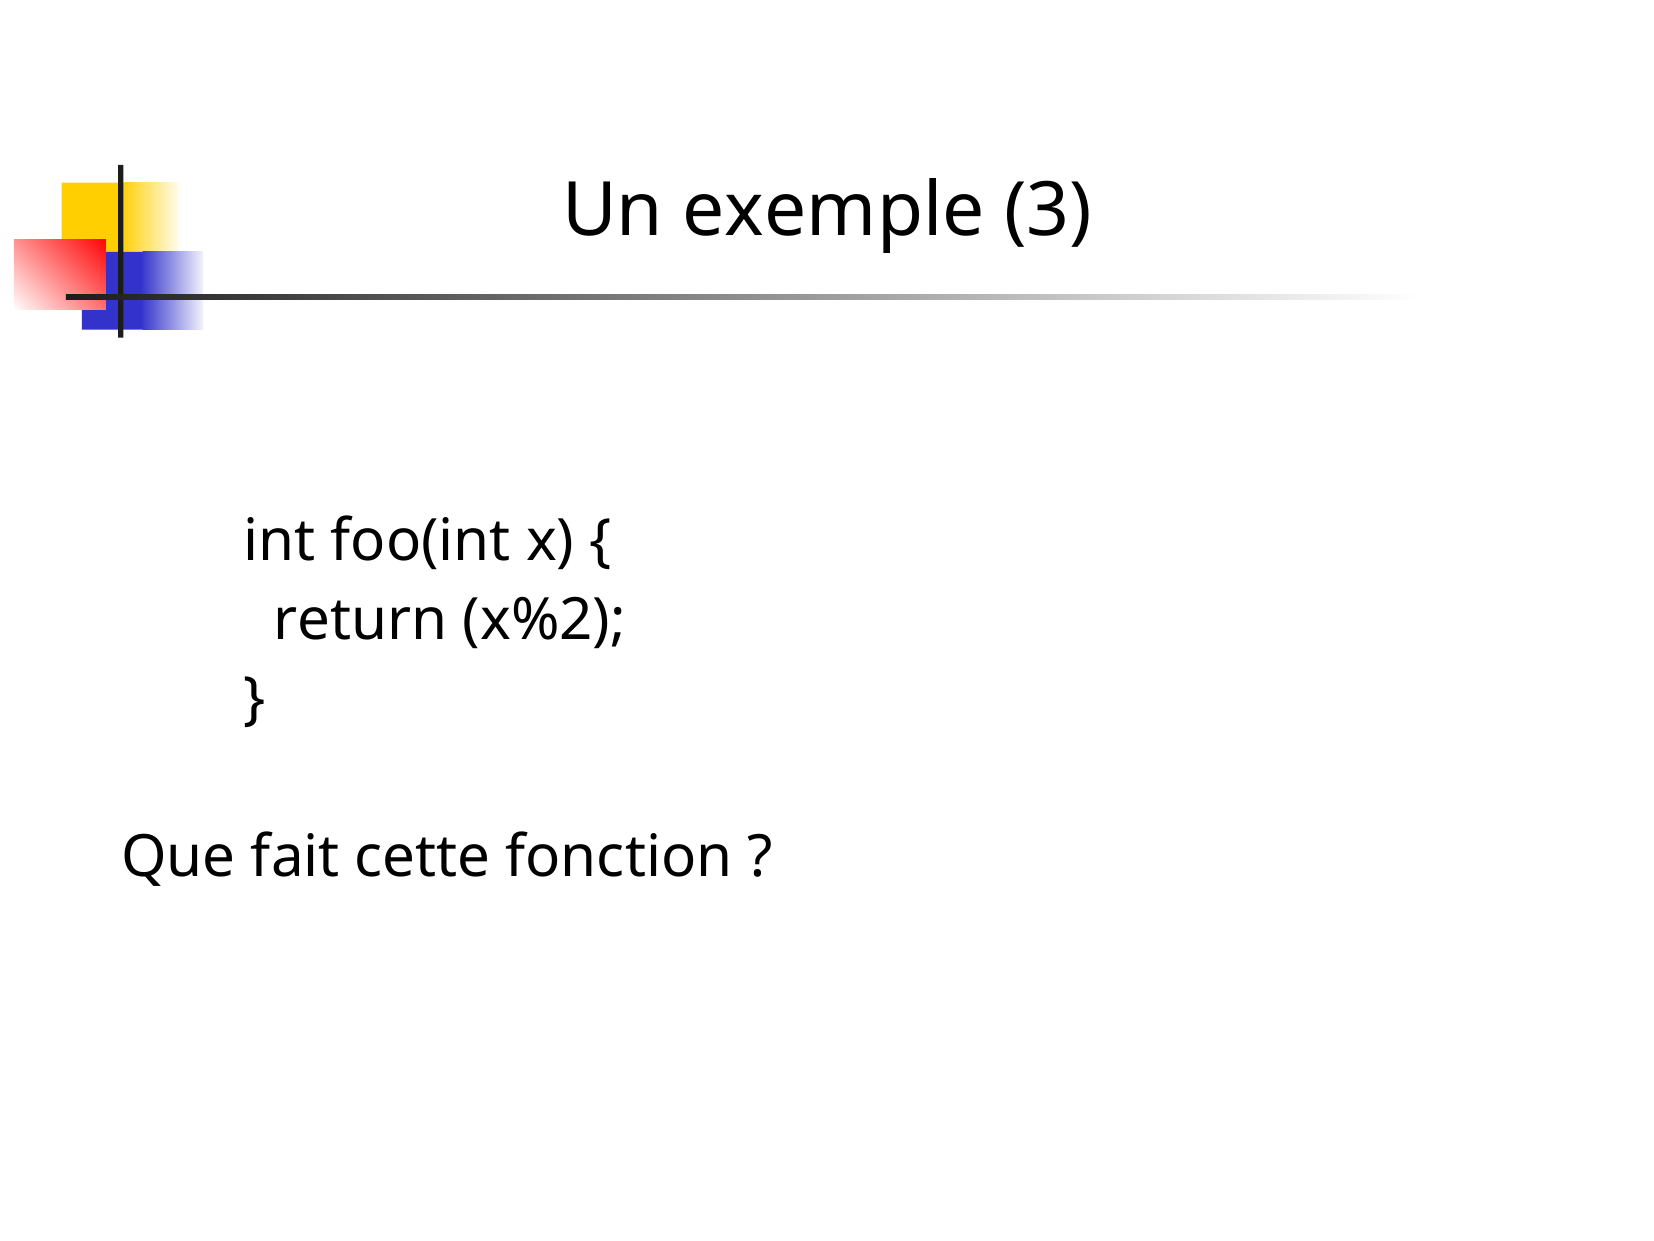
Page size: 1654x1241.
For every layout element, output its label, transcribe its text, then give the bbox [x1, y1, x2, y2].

subtitle int foo(int x) { return (x%2); } Que fait cette fonction ? [121, 352, 1534, 1119]
title Un exemple (3) [121, 102, 1534, 311]
